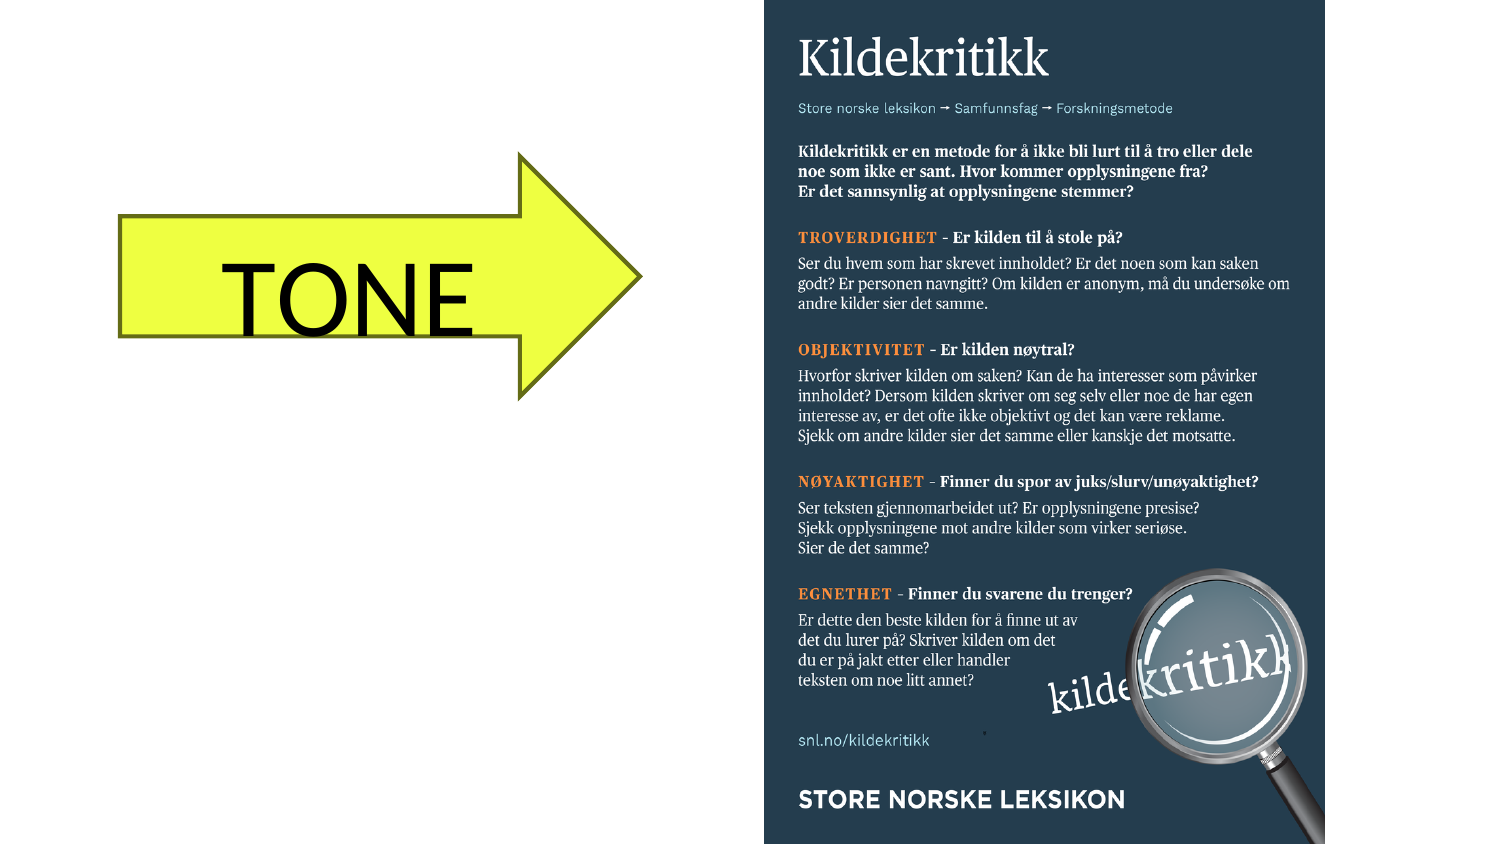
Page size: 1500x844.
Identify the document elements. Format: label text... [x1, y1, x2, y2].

text_box TONE [119, 156, 640, 397]
text_box TONE [290, 272, 336, 328]
picture [764, 0, 1325, 844]
